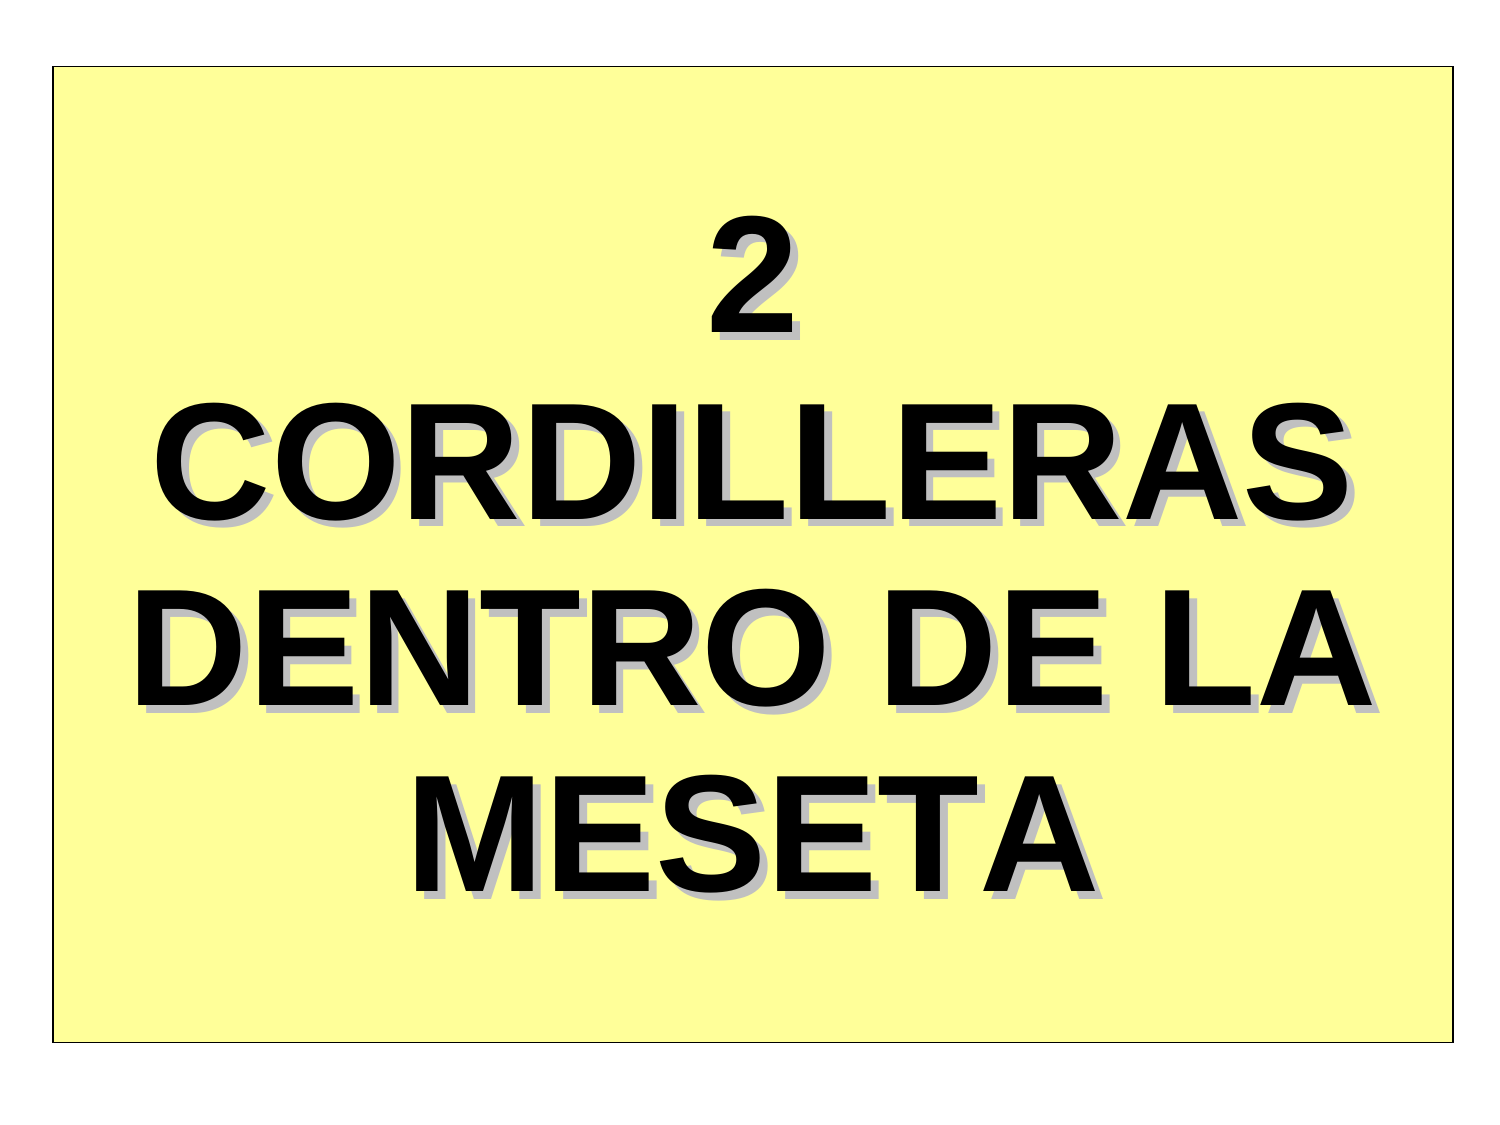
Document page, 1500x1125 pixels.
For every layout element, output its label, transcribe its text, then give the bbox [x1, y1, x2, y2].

text_box 2 CORDILLERAS DENTRO DE LA MESETA [53, 66, 1453, 1043]
